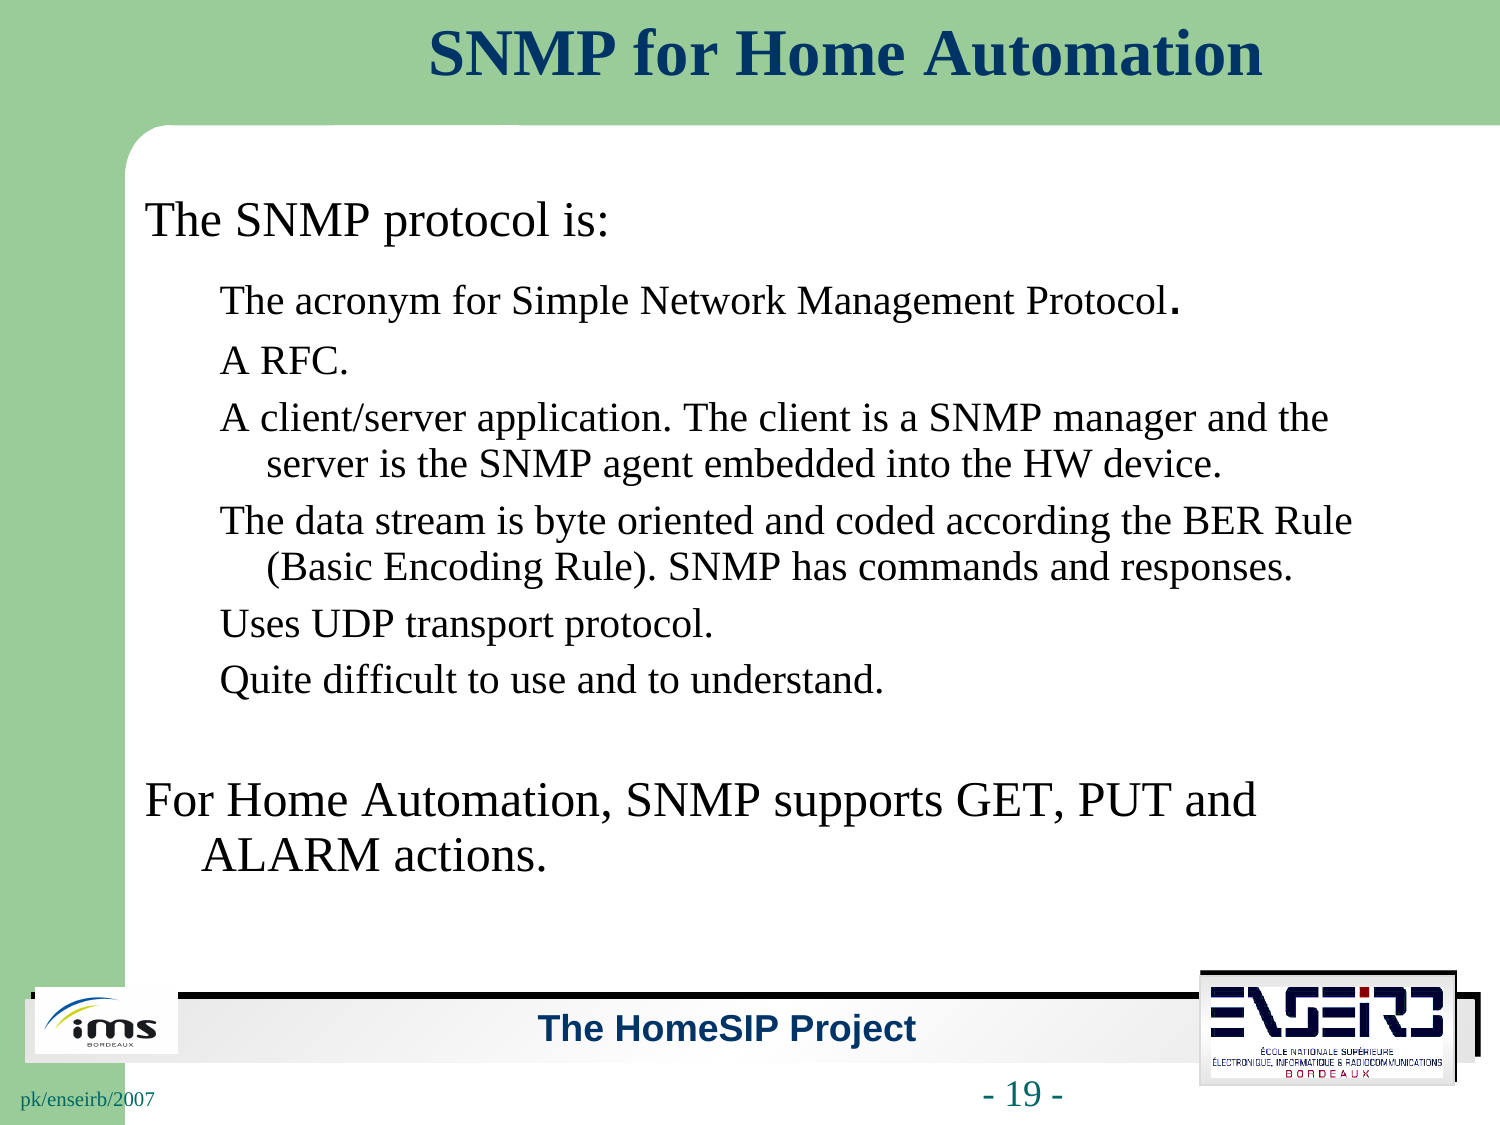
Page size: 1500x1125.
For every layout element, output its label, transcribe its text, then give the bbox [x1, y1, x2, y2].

text_box The SNMP protocol is: The acronym for Simple Network Management Protocol. A RFC. A client/server application. The client is a SNMP manager and the server is the SNMP agent embedded into the HW device. The data stream is byte oriented and coded according the BER Rule (Basic Encoding Rule). SNMP has commands and responses. Uses UDP transport protocol. Quite difficult to use and to understand. For Home Automation, SNMP supports GET, PUT and ALARM actions. [129, 184, 1392, 796]
picture [1211, 987, 1443, 1078]
text_box SNMP for Home Automation [246, 8, 1447, 99]
picture [35, 987, 178, 1054]
